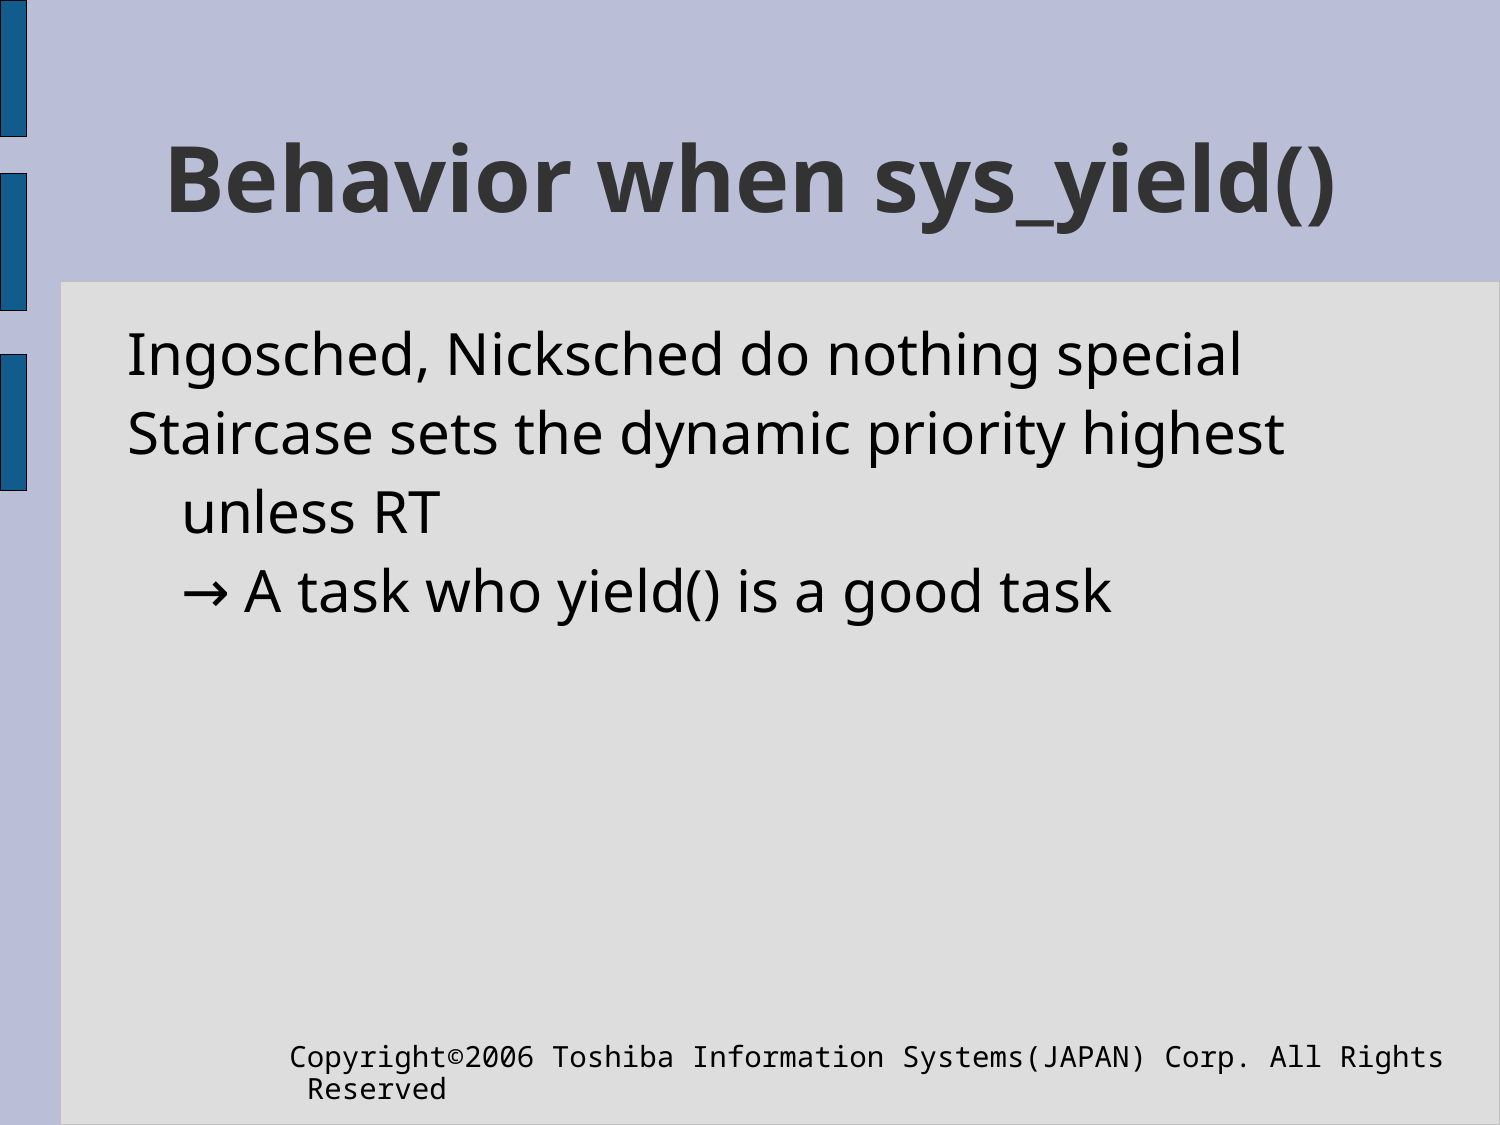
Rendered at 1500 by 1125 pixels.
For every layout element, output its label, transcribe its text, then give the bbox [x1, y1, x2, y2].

title Behavior when sys_yield() [110, 82, 1392, 271]
list Ingosched, Nicksched do nothing special Staircase sets the dynamic priority highest unless RT → A task who yield() is a good task [110, 312, 1392, 1022]
